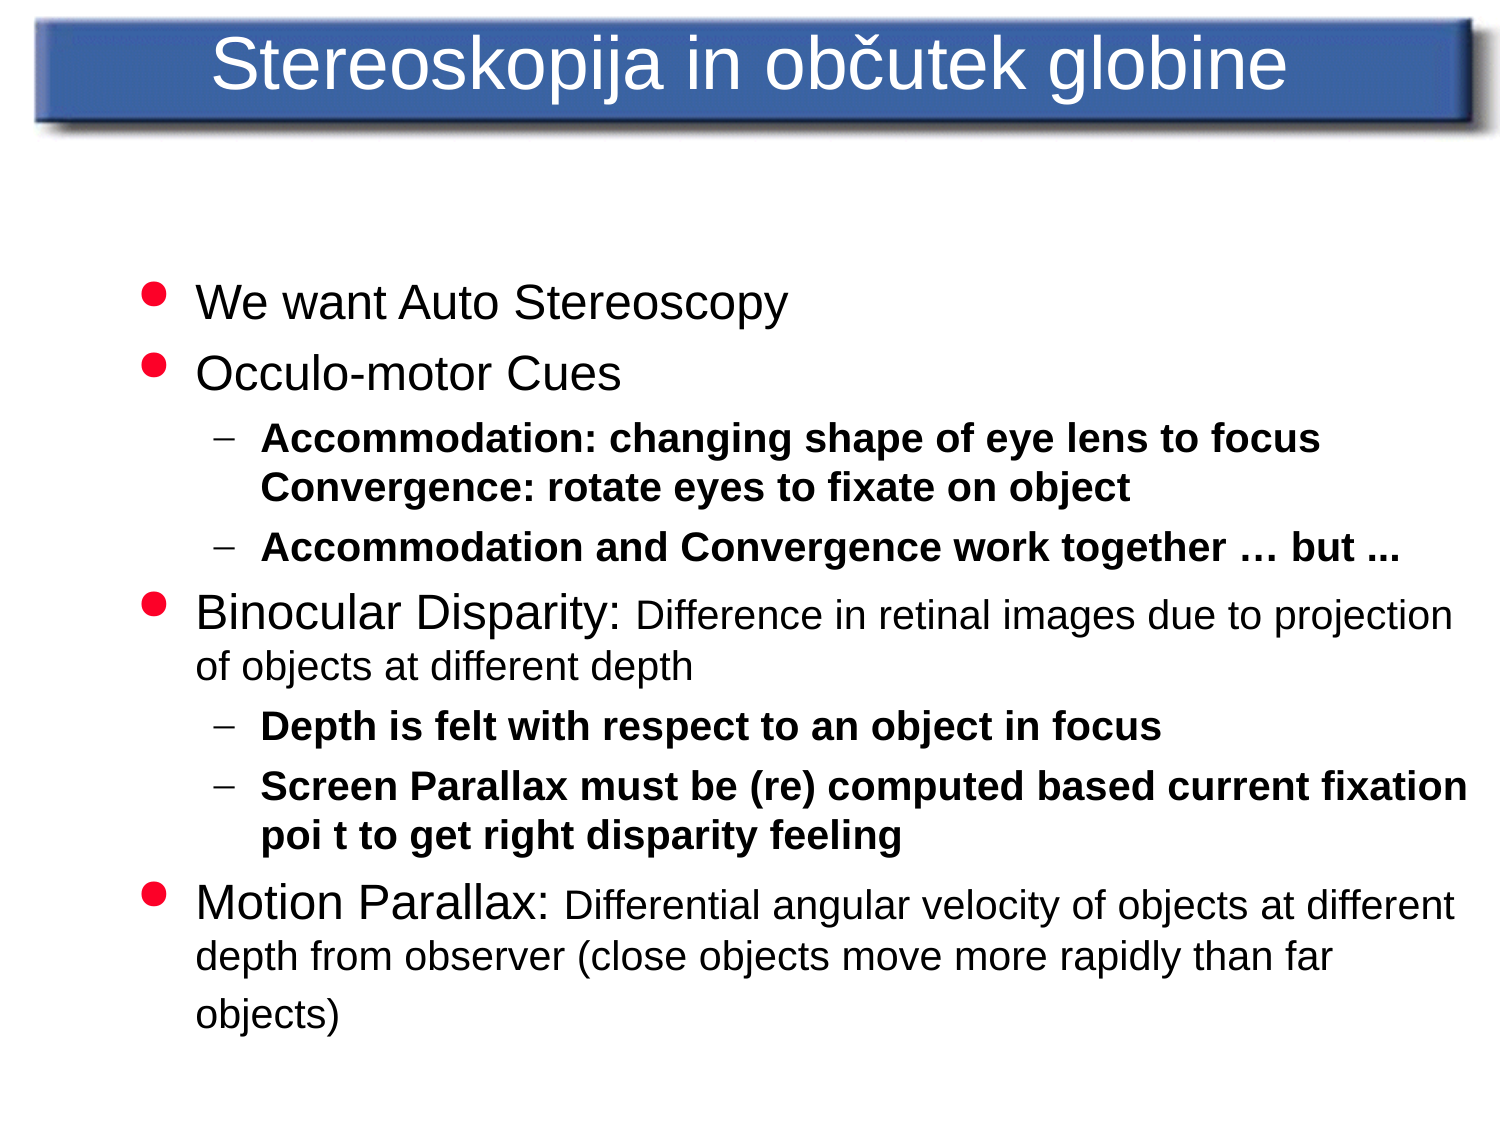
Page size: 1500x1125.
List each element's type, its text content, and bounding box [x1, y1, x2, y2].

picture [33, 15, 1500, 142]
list We want Auto Stereoscopy Occulo-motor Cues Accommodation: changing shape of eye lens to focus Convergence: rotate eyes to fixate on object Accommodation and Convergence work together … but ... Binocular Disparity: Difference in retinal images due to projection of objects at different depth Depth is felt with respect to an object in focus Screen Parallax must be (re) computed based current fixation poi t to get right disparity feeling Motion Parallax: Differential angular velocity of objects at different depth from observer (close objects move more rapidly than far objects) [124, 262, 1500, 1055]
title Stereoskopija in občutek globine [112, 0, 1388, 119]
